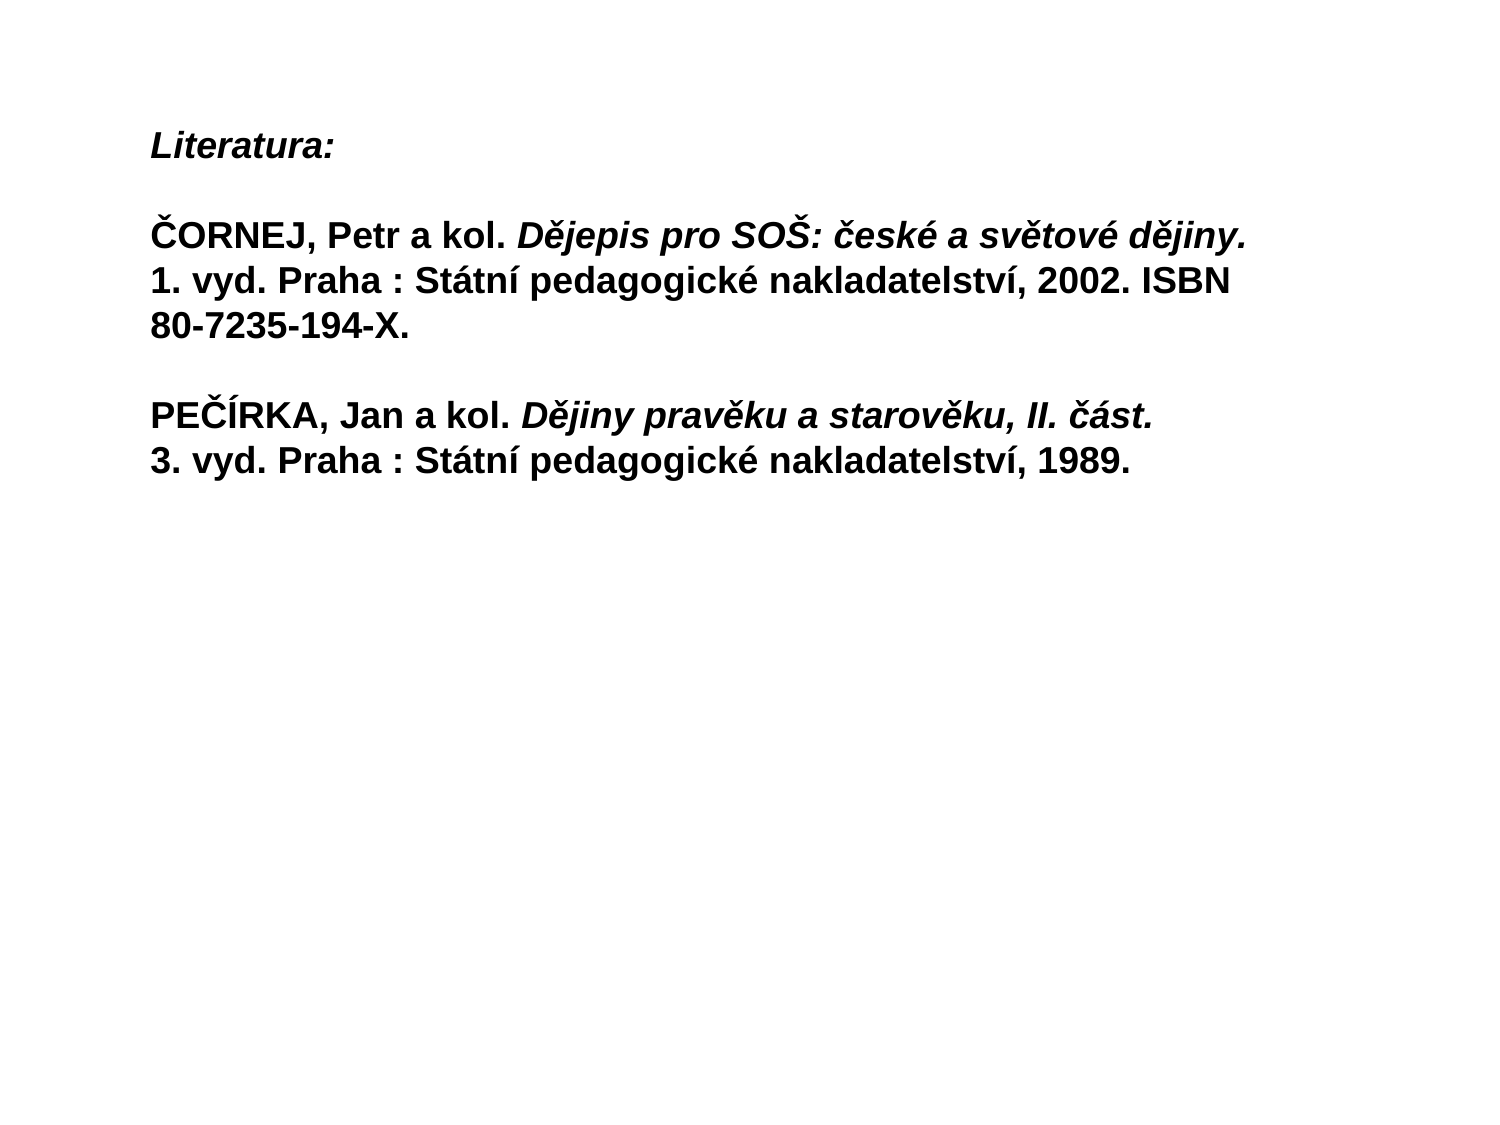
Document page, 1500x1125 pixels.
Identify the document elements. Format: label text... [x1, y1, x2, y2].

text_box Literatura: ČORNEJ, Petr a kol. Dějepis pro SOŠ: české a světové dějiny. 1. vyd. Praha : Státní pedagogické nakladatelství, 2002. ISBN 80-7235-194-X. PEČÍRKA, Jan a kol. Dějiny pravěku a starověku, II. část. 3. vyd. Praha : Státní pedagogické nakladatelství, 1989. [135, 113, 1270, 534]
